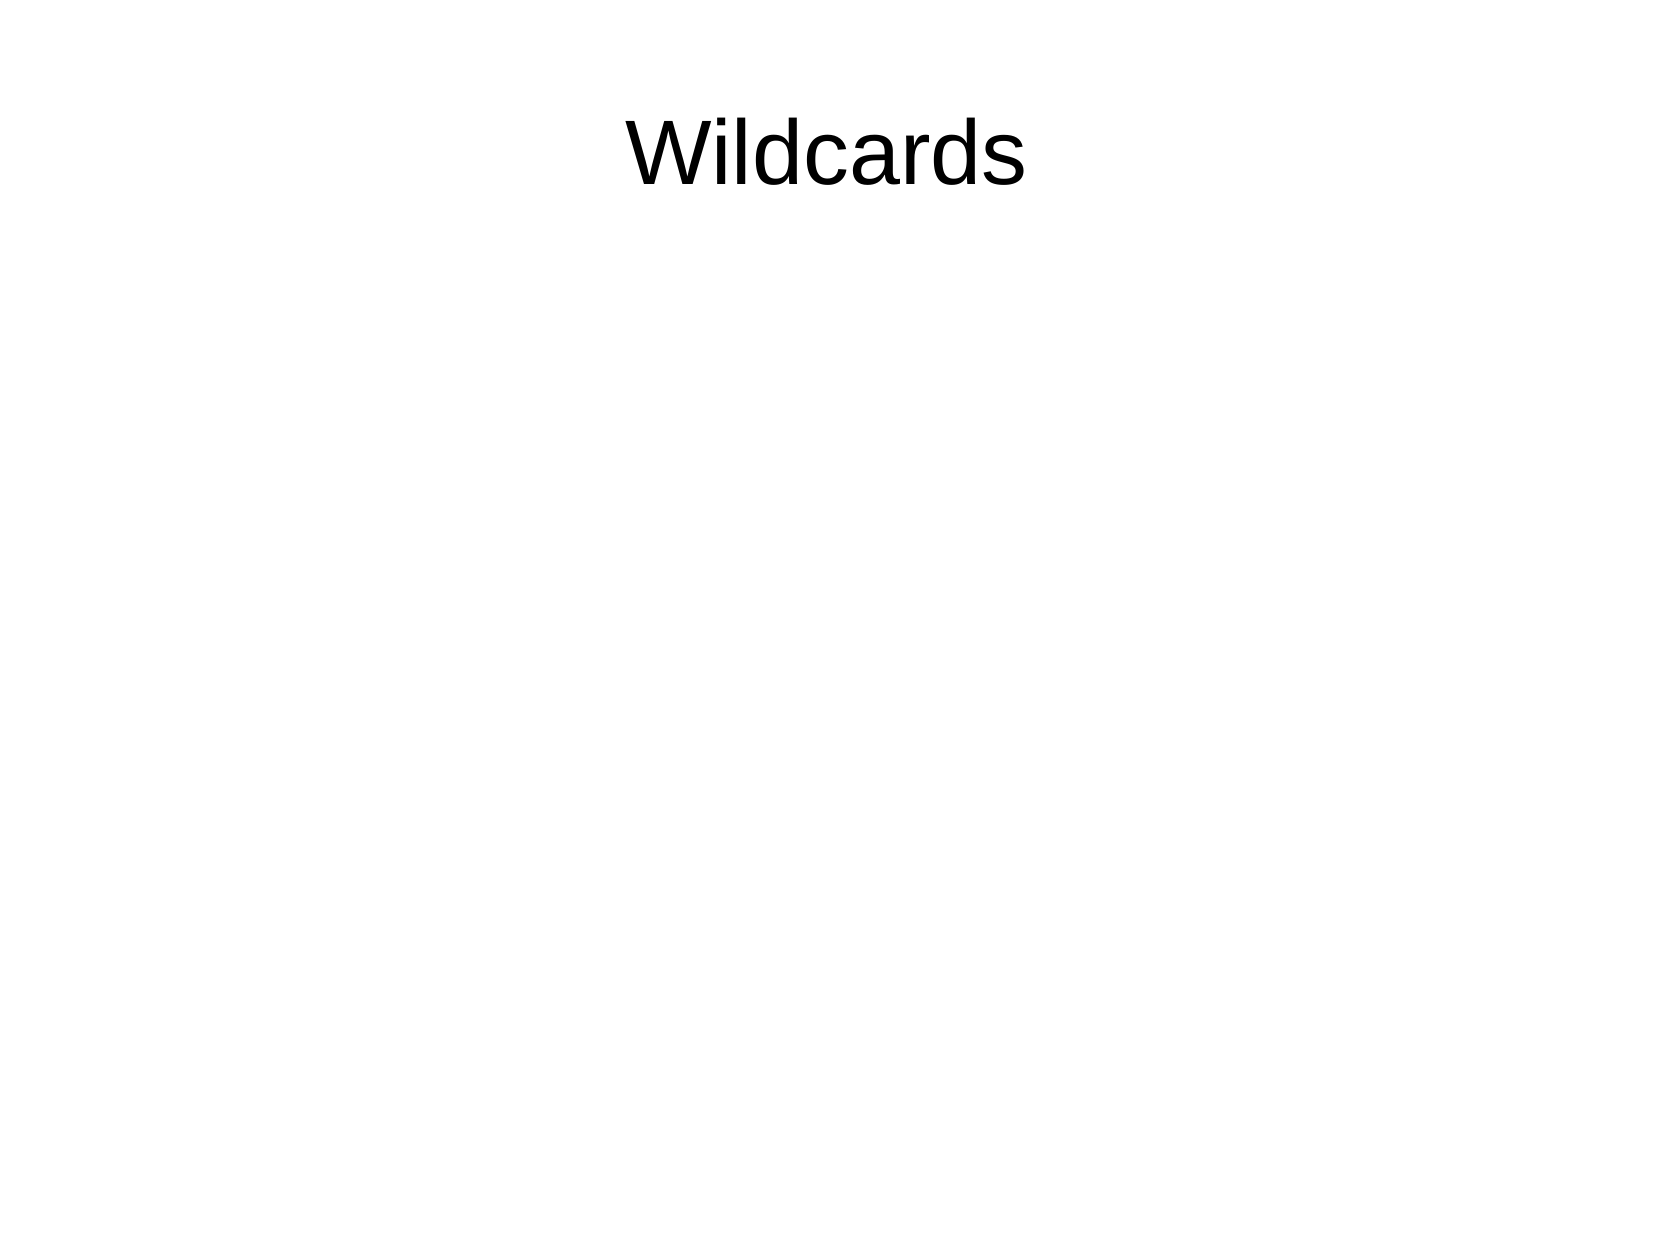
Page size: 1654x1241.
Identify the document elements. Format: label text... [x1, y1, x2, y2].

title Wildcards [82, 49, 1571, 257]
